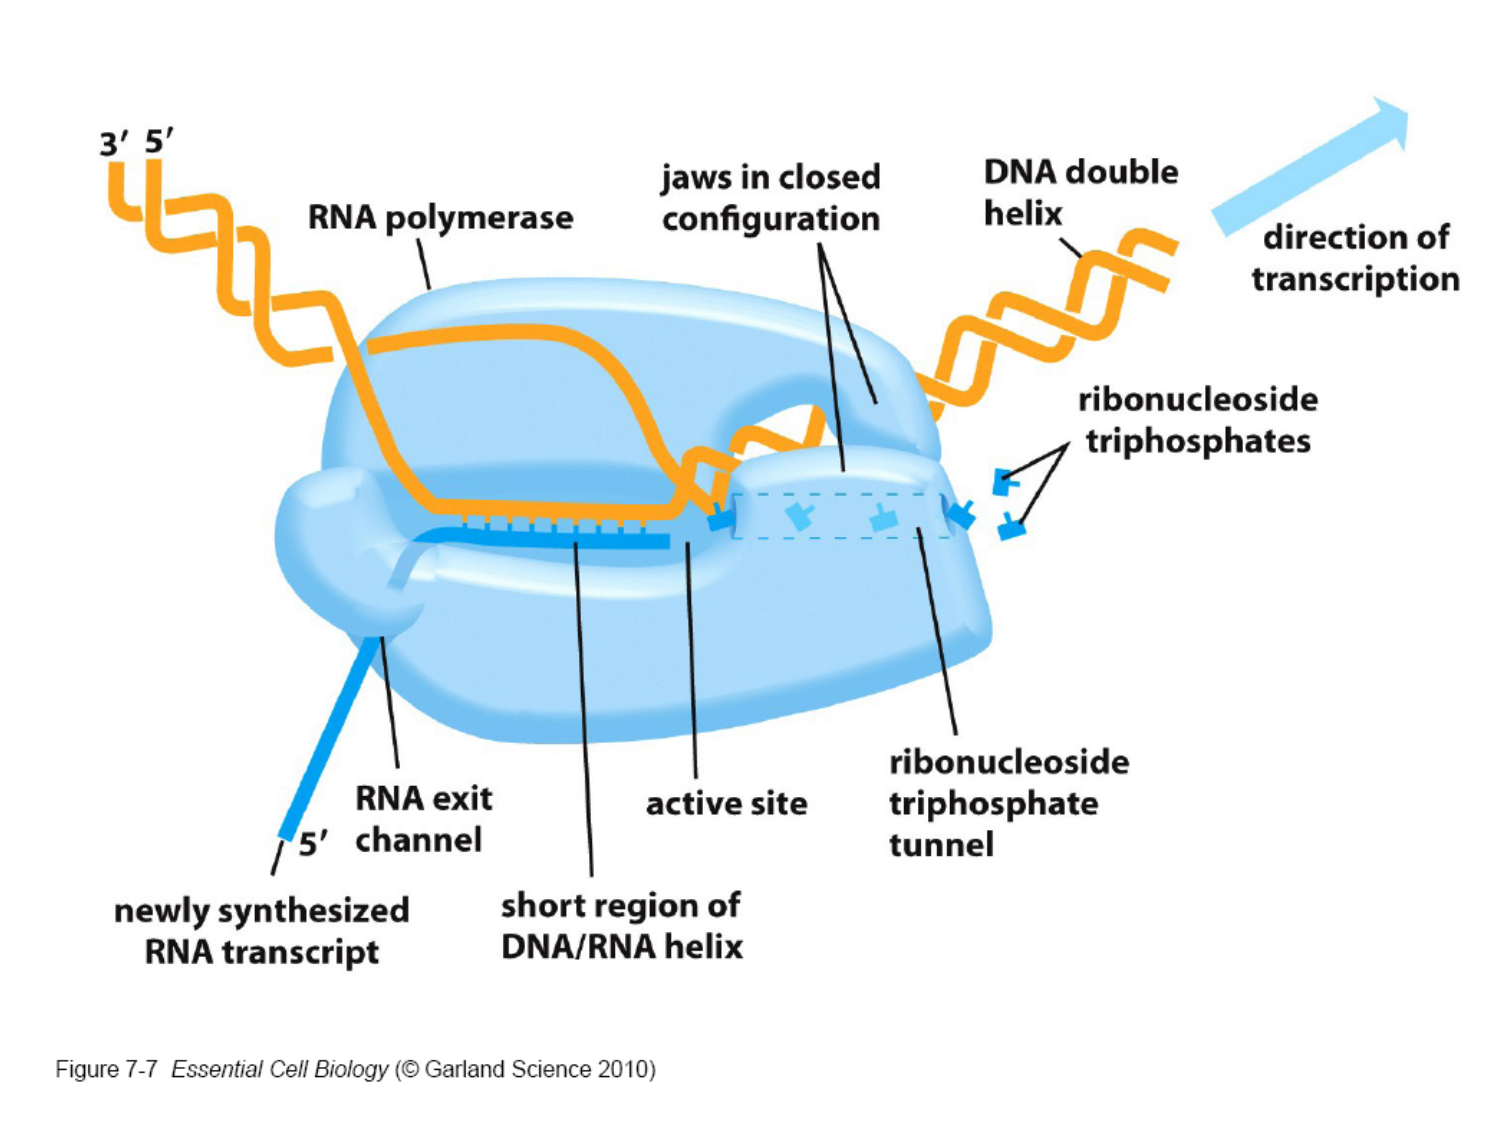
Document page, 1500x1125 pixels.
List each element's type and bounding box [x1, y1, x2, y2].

picture [18, 78, 1500, 1089]
